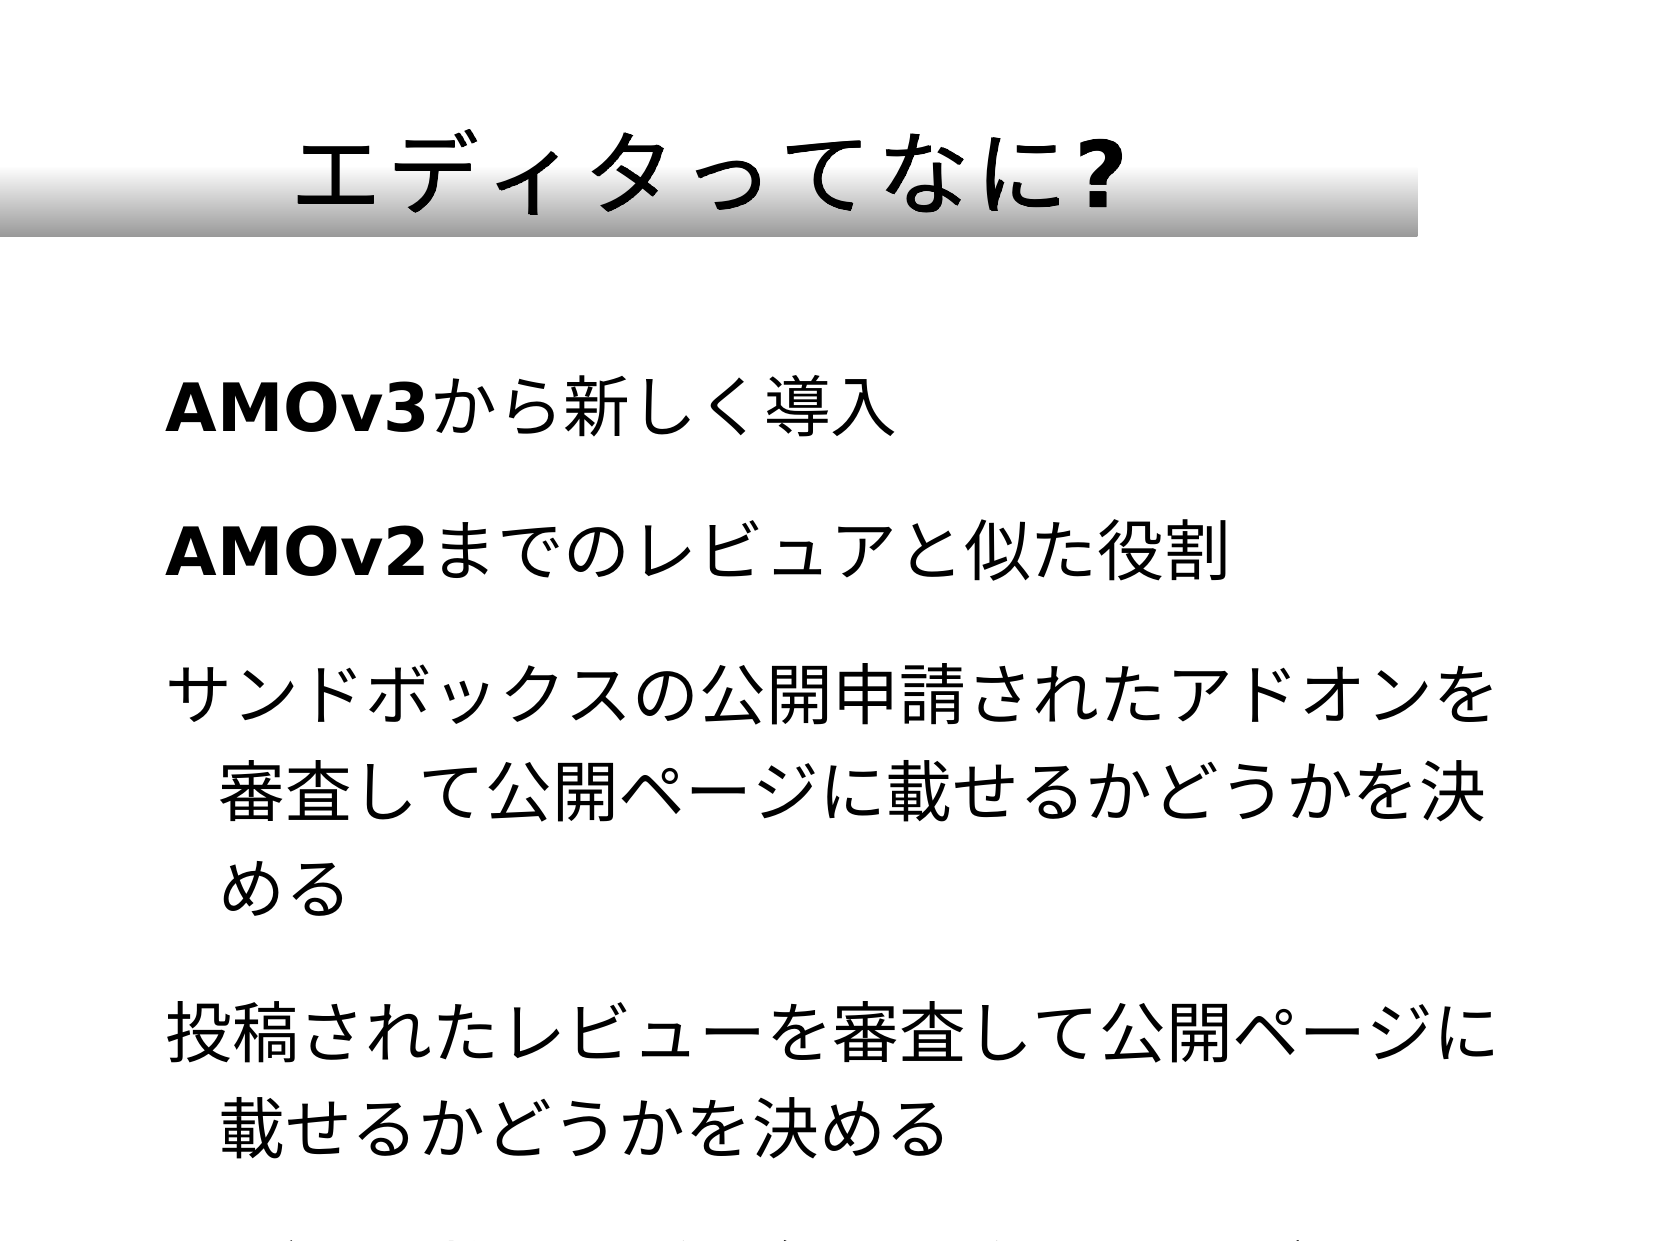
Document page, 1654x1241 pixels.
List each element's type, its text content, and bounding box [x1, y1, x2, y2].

title エディタってなに? [0, 97, 1418, 237]
list AMOv3から新しく導入 AMOv2までのレビュアと似た役割 サンドボックスの公開申請されたアドオンを審査して公開ページに載せるかどうかを決める 投稿されたレビューを審査して公開ページに載せるかどうかを決める エディタ数：21名（2007年6月現在） [147, 354, 1506, 1109]
